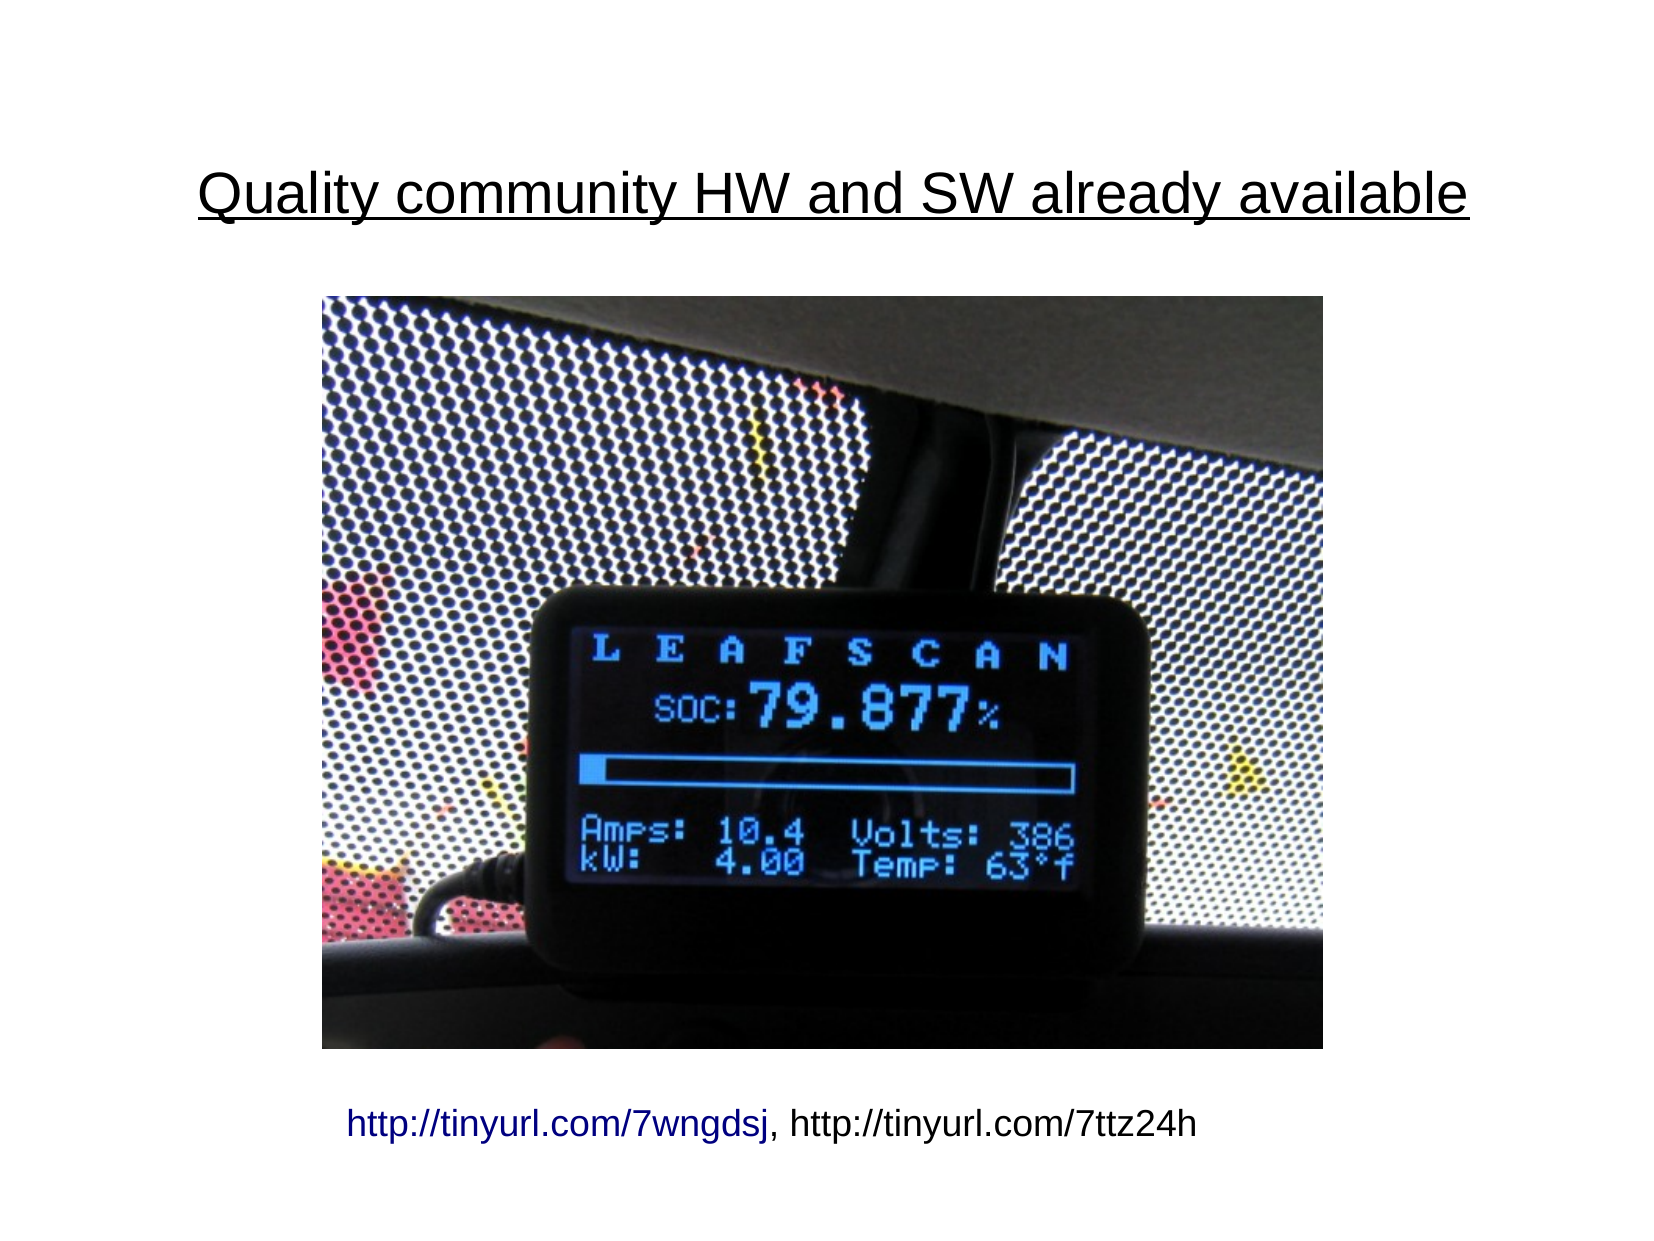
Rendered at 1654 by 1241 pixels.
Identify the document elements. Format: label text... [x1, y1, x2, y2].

title Quality community HW and SW already available [90, 90, 1579, 298]
text_box http://tinyurl.com/7wngdsj, http://tinyurl.com/7ttz24h [331, 1095, 1313, 1153]
picture [322, 296, 1323, 1049]
